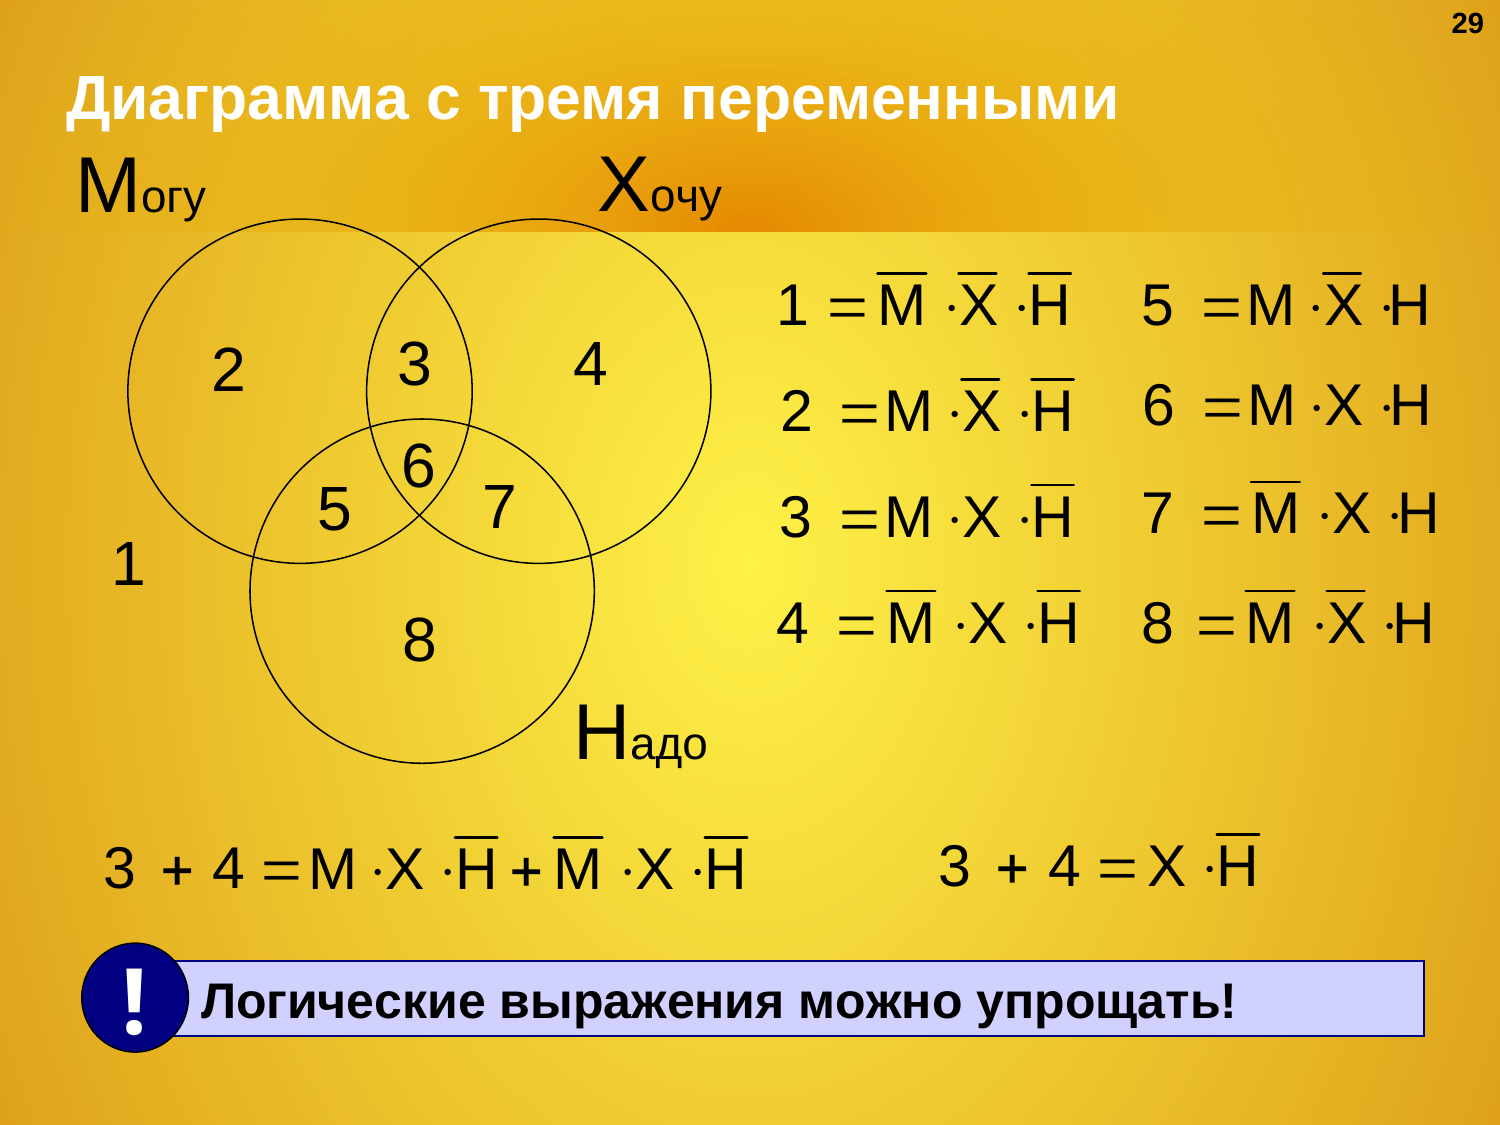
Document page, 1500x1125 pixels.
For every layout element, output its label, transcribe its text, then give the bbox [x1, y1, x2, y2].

text_box <номер> [1148, 0, 1499, 75]
chart [772, 473, 1088, 562]
chart [772, 261, 1083, 351]
chart [931, 822, 1271, 912]
text_box 5 [302, 459, 368, 551]
chart [1134, 470, 1449, 559]
text_box Могу [60, 126, 222, 237]
title Диаграмма с тремя переменными [51, 49, 1426, 127]
text_box Надо [558, 672, 723, 784]
text_box 3 [382, 315, 447, 406]
text_box Хочу [582, 124, 738, 236]
text_box Логические выражения можно упрощать! [173, 960, 1425, 1037]
chart [767, 579, 1093, 668]
text_box 1 [97, 515, 162, 606]
chart [1134, 261, 1440, 351]
chart [1134, 579, 1445, 668]
chart [772, 367, 1088, 457]
text_box 6 [386, 417, 451, 508]
text_box ! [81, 943, 189, 1053]
chart [1134, 370, 1440, 450]
text_box 4 [558, 315, 623, 406]
text_box 7 [467, 458, 533, 549]
text_box 8 [387, 591, 453, 682]
text_box 2 [197, 320, 262, 412]
chart [96, 825, 761, 914]
